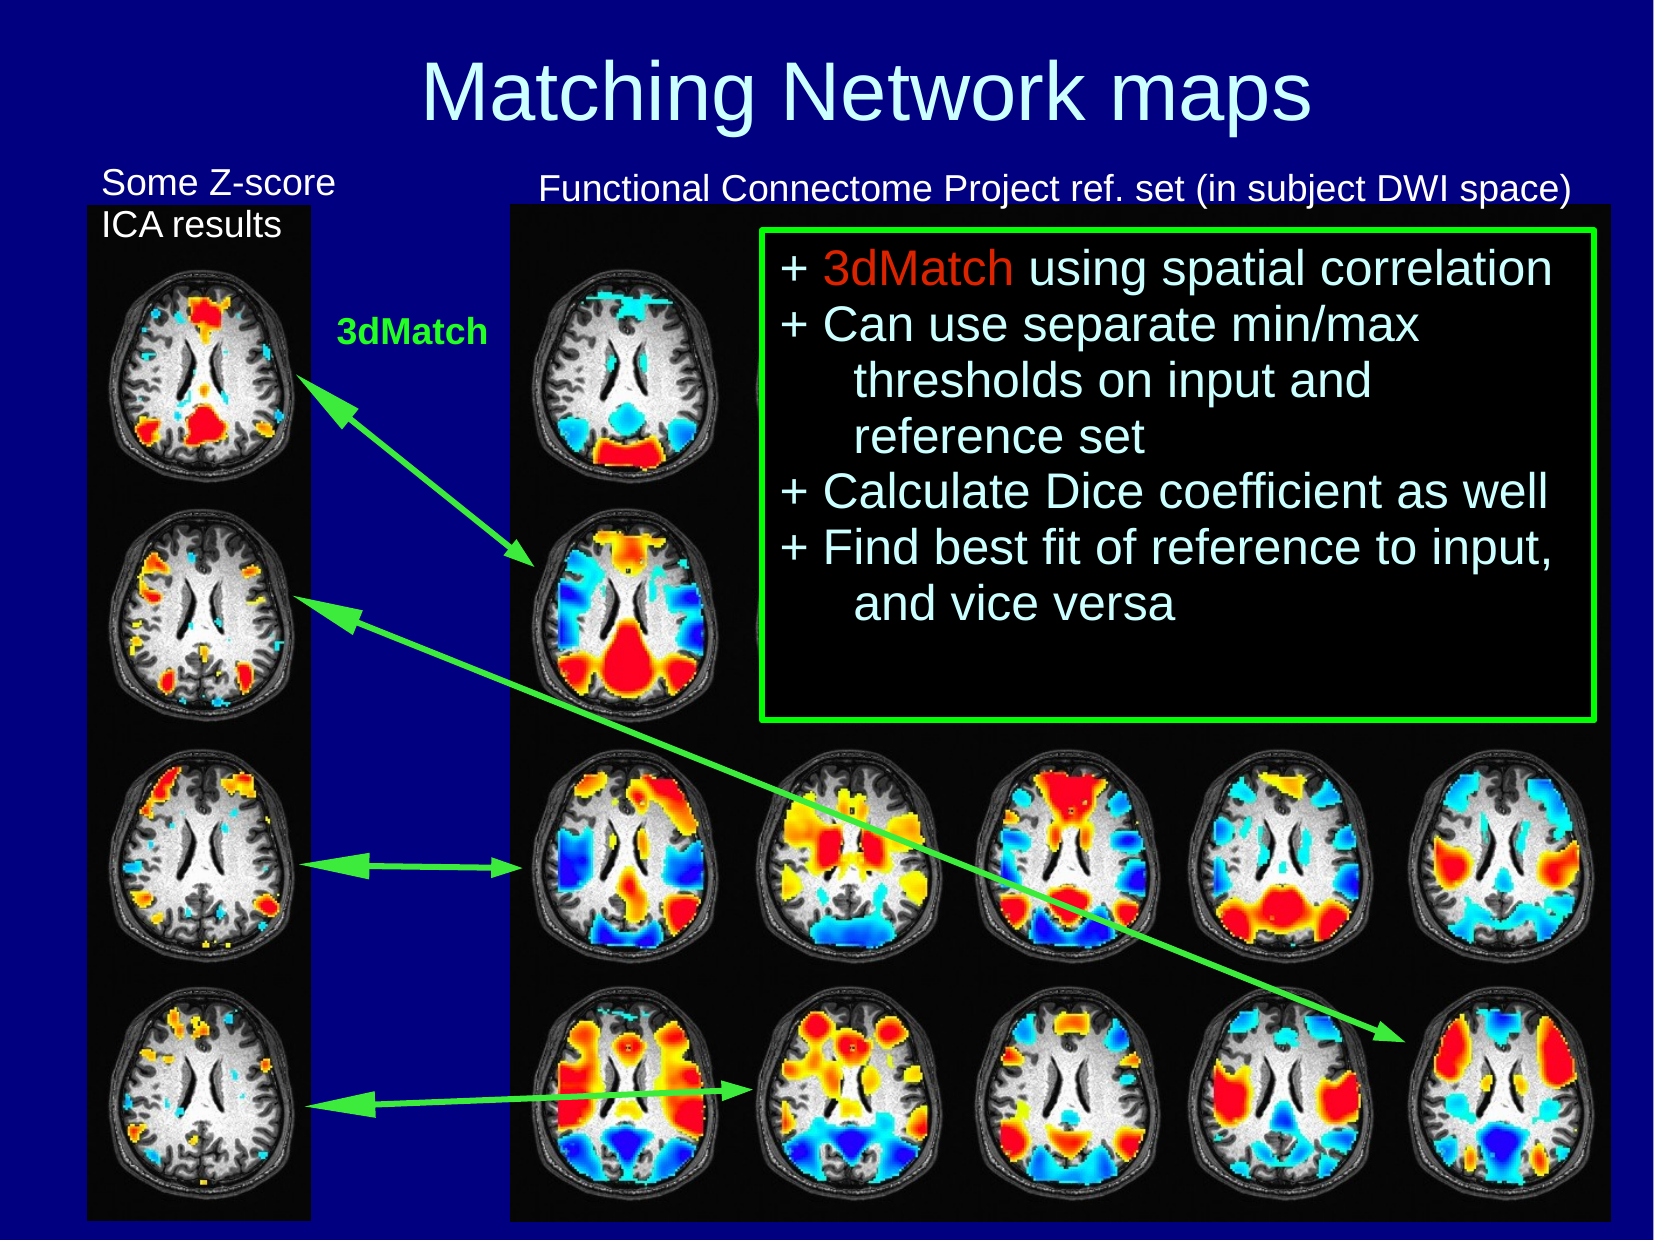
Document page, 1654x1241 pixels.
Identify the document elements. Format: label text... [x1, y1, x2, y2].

text_box Functional Connectome Project ref. set (in subject DWI space) [523, 160, 1589, 217]
picture [510, 204, 1611, 1222]
text_box 3dMatch [321, 303, 504, 361]
text_box Some Z-score ICA results [86, 154, 352, 253]
title Matching Network maps [106, 23, 1627, 160]
picture [87, 253, 311, 1221]
text_box + 3dMatch using spatial correlation + Can use separate min/max thresholds on input and reference set + Calculate Dice coefficient as well + Find best fit of reference to input, and vice versa [761, 230, 1595, 721]
